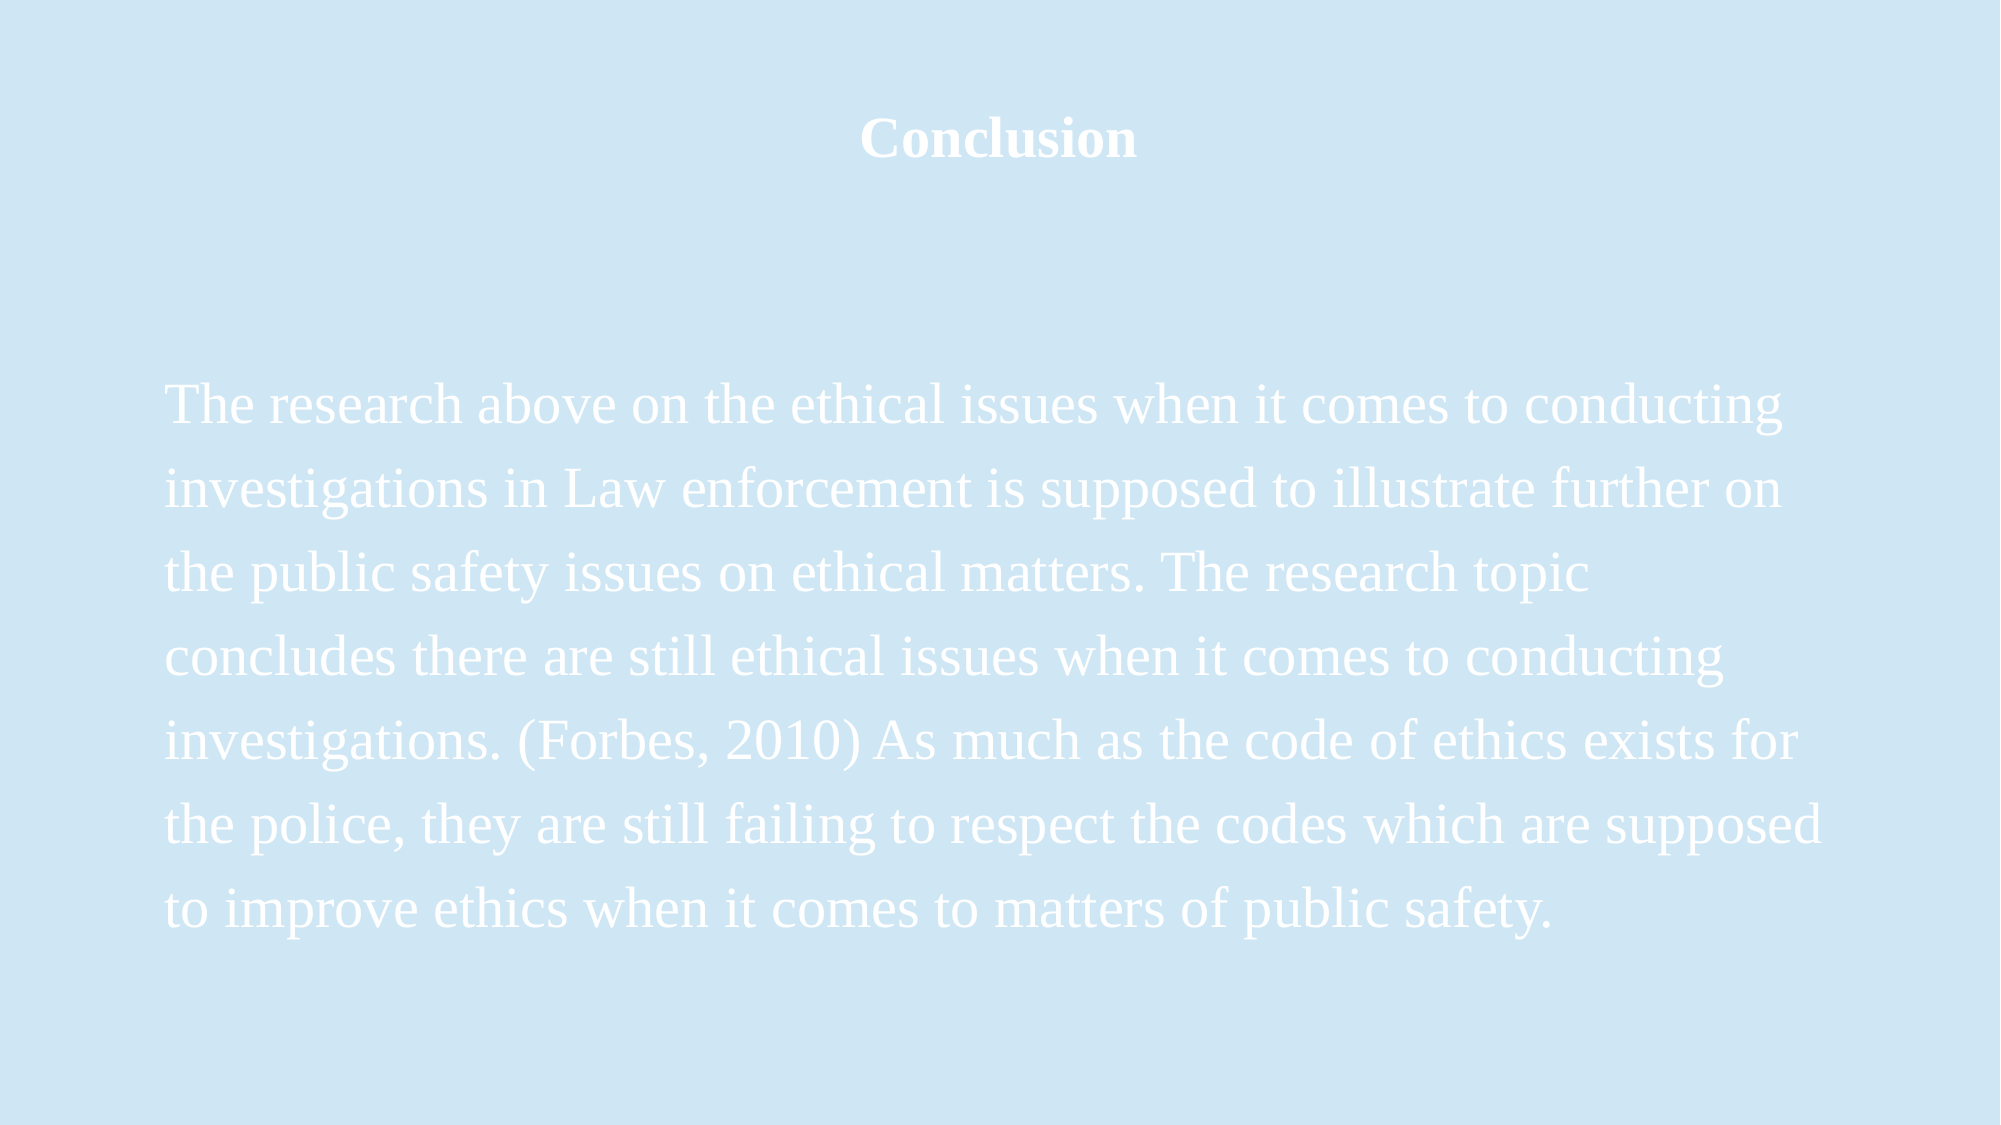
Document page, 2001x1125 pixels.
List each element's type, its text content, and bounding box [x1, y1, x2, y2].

title Conclusion [149, 99, 1849, 318]
list The research above on the ethical issues when it comes to conducting investigations in Law enforcement is supposed to illustrate further on the public safety issues on ethical matters. The research topic concludes there are still ethical issues when it comes to conducting investigations. (Forbes, 2010) As much as the code of ethics exists for the police, they are still failing to respect the codes which are supposed to improve ethics when it comes to matters of public safety. [149, 343, 1849, 950]
